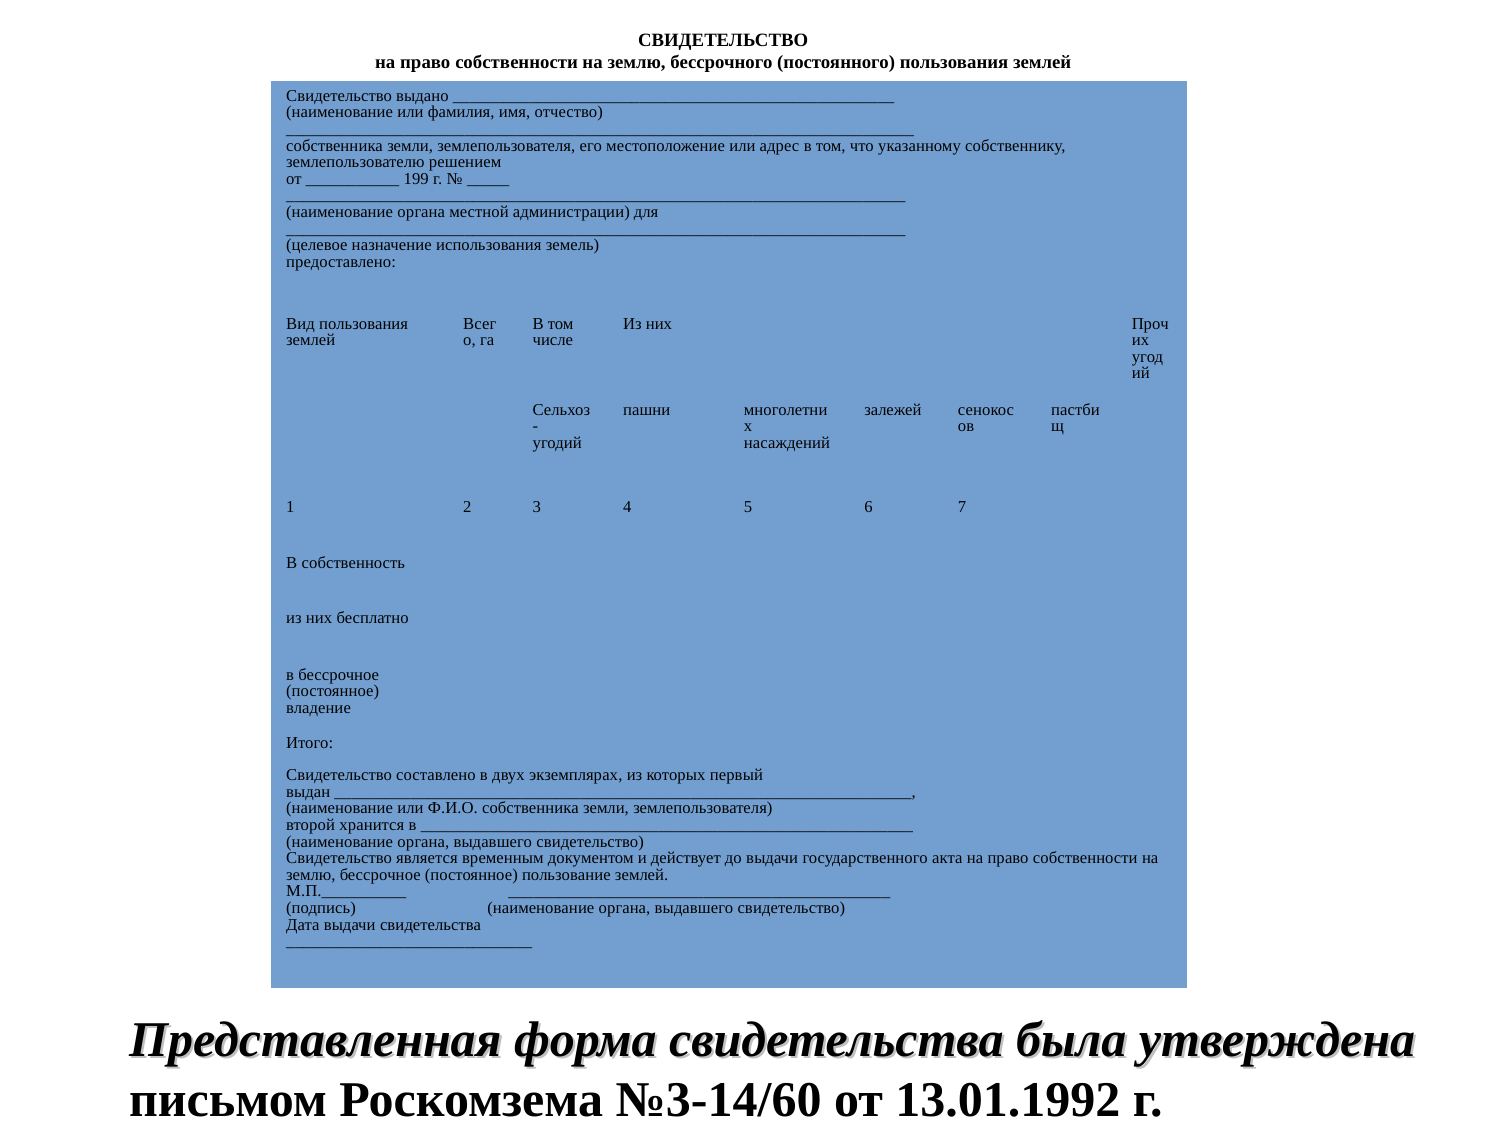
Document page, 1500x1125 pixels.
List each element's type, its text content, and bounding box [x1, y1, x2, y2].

table_cell [850, 548, 943, 603]
table_header Свидетельство выдано ____________________________________________________ (наименование или фамилия, имя, отчество) __________________________________________________________________________ собственника земли, землепользователя, его местоположение или адрес в том, что указанному собственнику, землепользователю решением от ___________ 199 г. № _____ _________________________________________________________________________ (наименование органа местной администрации) для _________________________________________________________________________ (целевое назначение использования земель) предоставлено: [271, 81, 1187, 309]
table_cell [850, 659, 943, 728]
table_cell 7 [943, 492, 1036, 548]
table_cell [448, 548, 518, 603]
table_cell [518, 548, 608, 603]
table_cell [608, 548, 729, 603]
table_cell 3 [518, 492, 608, 548]
table_cell [1117, 492, 1187, 548]
table_cell [1036, 659, 1117, 728]
table_cell сенокосов [943, 395, 1036, 492]
table_cell [448, 603, 518, 659]
text_box СВИДЕТЕЛЬСТВО на право собственности на землю, бессрочного (постоянного) пользования землей [360, 19, 1086, 171]
table_cell Прочих угодий [1117, 309, 1187, 395]
table_cell [729, 603, 850, 659]
table_cell в бессрочное (постоянное) владение [271, 659, 448, 728]
table_cell [518, 659, 608, 728]
table_cell [1117, 603, 1187, 659]
table_cell [608, 659, 729, 728]
table_cell 2 [448, 492, 518, 548]
table_cell [1036, 603, 1117, 659]
table_cell пашни [608, 395, 729, 492]
table_cell [448, 659, 518, 728]
table_cell пастбищ [1036, 395, 1117, 492]
table_cell 1 [271, 492, 448, 548]
table_cell Итого: [271, 728, 1187, 760]
table_cell [943, 603, 1036, 659]
table_cell [1117, 659, 1187, 728]
table_cell [729, 548, 850, 603]
table_cell [1117, 395, 1187, 492]
table_cell [518, 603, 608, 659]
table_cell В собственность [271, 548, 448, 603]
table_cell Вид пользования землей [271, 309, 448, 492]
table_cell 4 [608, 492, 729, 548]
table_cell Всего, га [448, 309, 518, 492]
table_cell Свидетельство составлено в двух экземплярах, из которых первый выдан ____________________________________________________________________, (наименование или Ф.И.О. собственника земли, землепользователя) второй хранится в __________________________________________________________ (наименование органа, выдавшего свидетельство) Свидетельство является временным документом и действует до выдачи государственного акта на право собственности на землю, бессрочное (постоянное) пользование землей. М.П.__________ _____________________________________________ (подпись) (наименование органа, выдавшего свидетельство) Дата выдачи свидетельства _____________________________ [271, 760, 1187, 988]
table_cell 5 [729, 492, 850, 548]
table_cell 6 [850, 492, 943, 548]
table_cell [943, 548, 1036, 603]
table_cell [1036, 548, 1117, 603]
table_cell [1036, 492, 1117, 548]
text_box Представленная форма свидетельства была утверждена письмом Роскомзема №3-14/60 от 13.01.1992 г. [114, 998, 1431, 1125]
table_cell В том числе [518, 309, 608, 395]
table_cell [1117, 548, 1187, 603]
table_cell Сельхоз- угодий [518, 395, 608, 492]
table_cell [943, 659, 1036, 728]
table_cell залежей [850, 395, 943, 492]
table_cell [850, 603, 943, 659]
table_cell Из них [608, 309, 1117, 395]
table_cell многолетних насаждений [729, 395, 850, 492]
table_cell из них бесплатно [271, 603, 448, 659]
table_cell [608, 603, 729, 659]
table_cell [729, 659, 850, 728]
